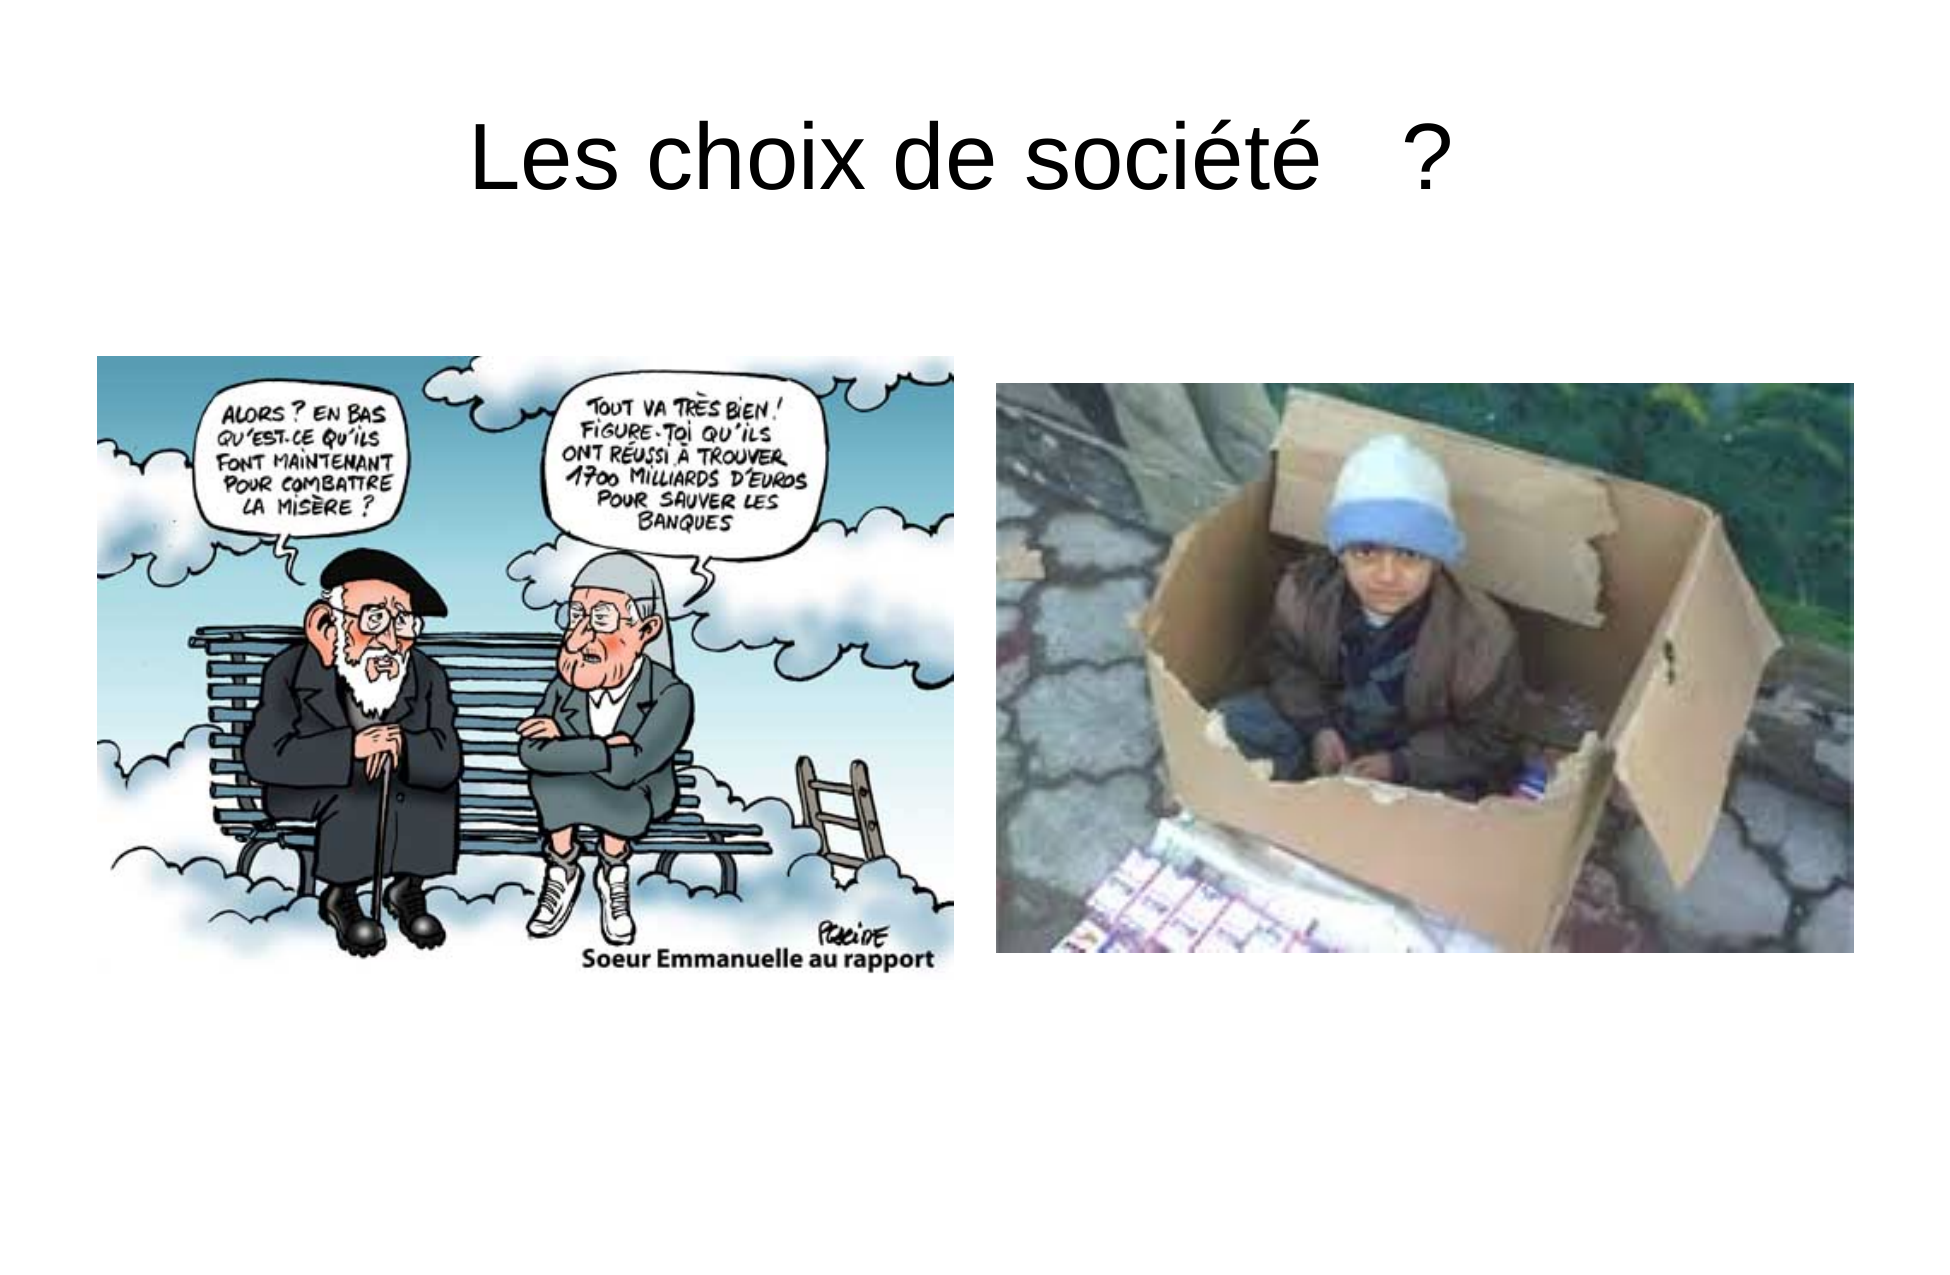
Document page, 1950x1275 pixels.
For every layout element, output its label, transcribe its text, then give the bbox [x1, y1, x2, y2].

picture [996, 383, 1854, 953]
title Les choix de société ? [97, 50, 1853, 264]
picture [97, 356, 954, 980]
